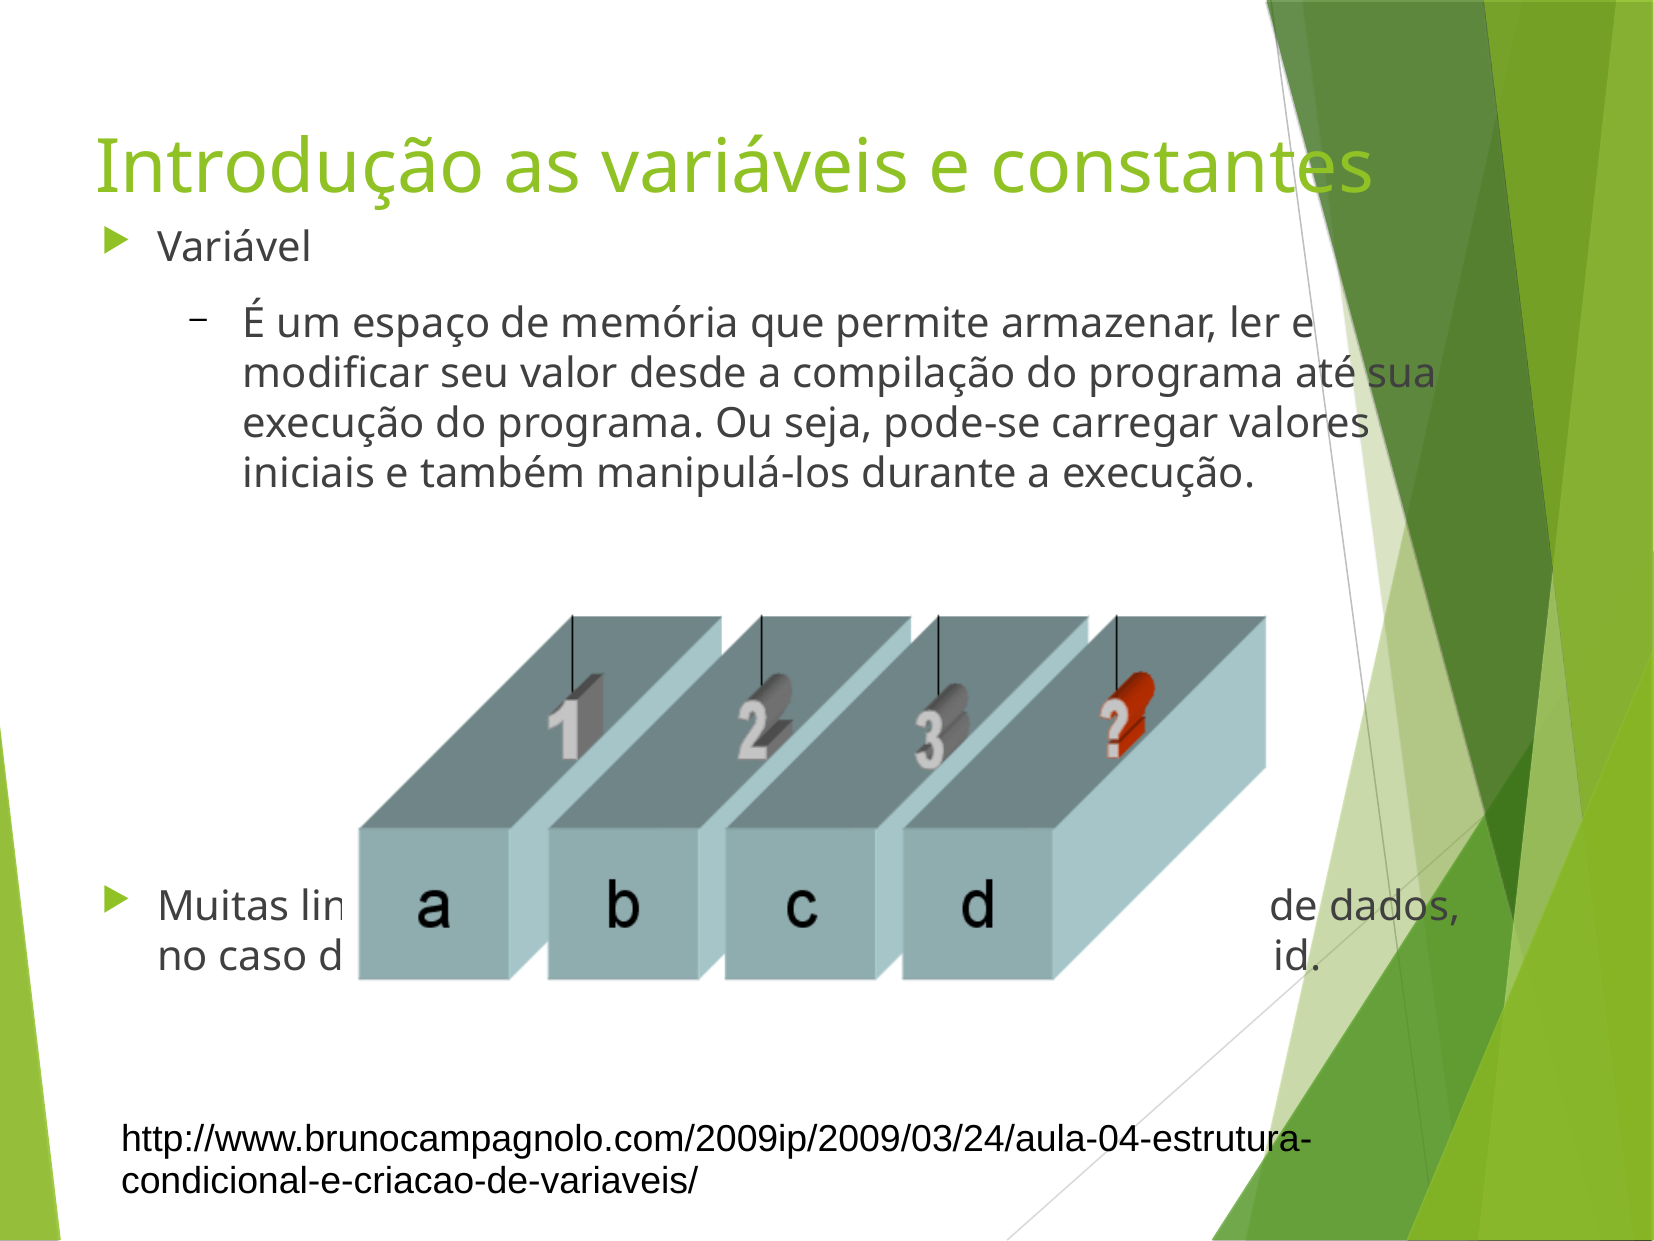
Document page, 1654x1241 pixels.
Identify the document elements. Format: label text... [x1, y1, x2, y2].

title Introdução as variáveis e constantes [80, 110, 1548, 349]
text_box http://www.brunocampagnolo.com/2009ip/2009/03/24/aula-04-estrutura-condicional-e-criacao-de-variaveis/ [106, 1110, 1465, 1210]
picture [342, 590, 1271, 989]
list Variável É um espaço de memória que permite armazenar, ler e modificar seu valor desde a compilação do programa até sua execução do programa. Ou seja, pode-se carregar valores iniciais e também manipulá-los durante a execução. Muitas linguagens de programação especificam os tipos de dados, no caso do C os primitivos são char, int, float, double e void. [86, 212, 1489, 1049]
